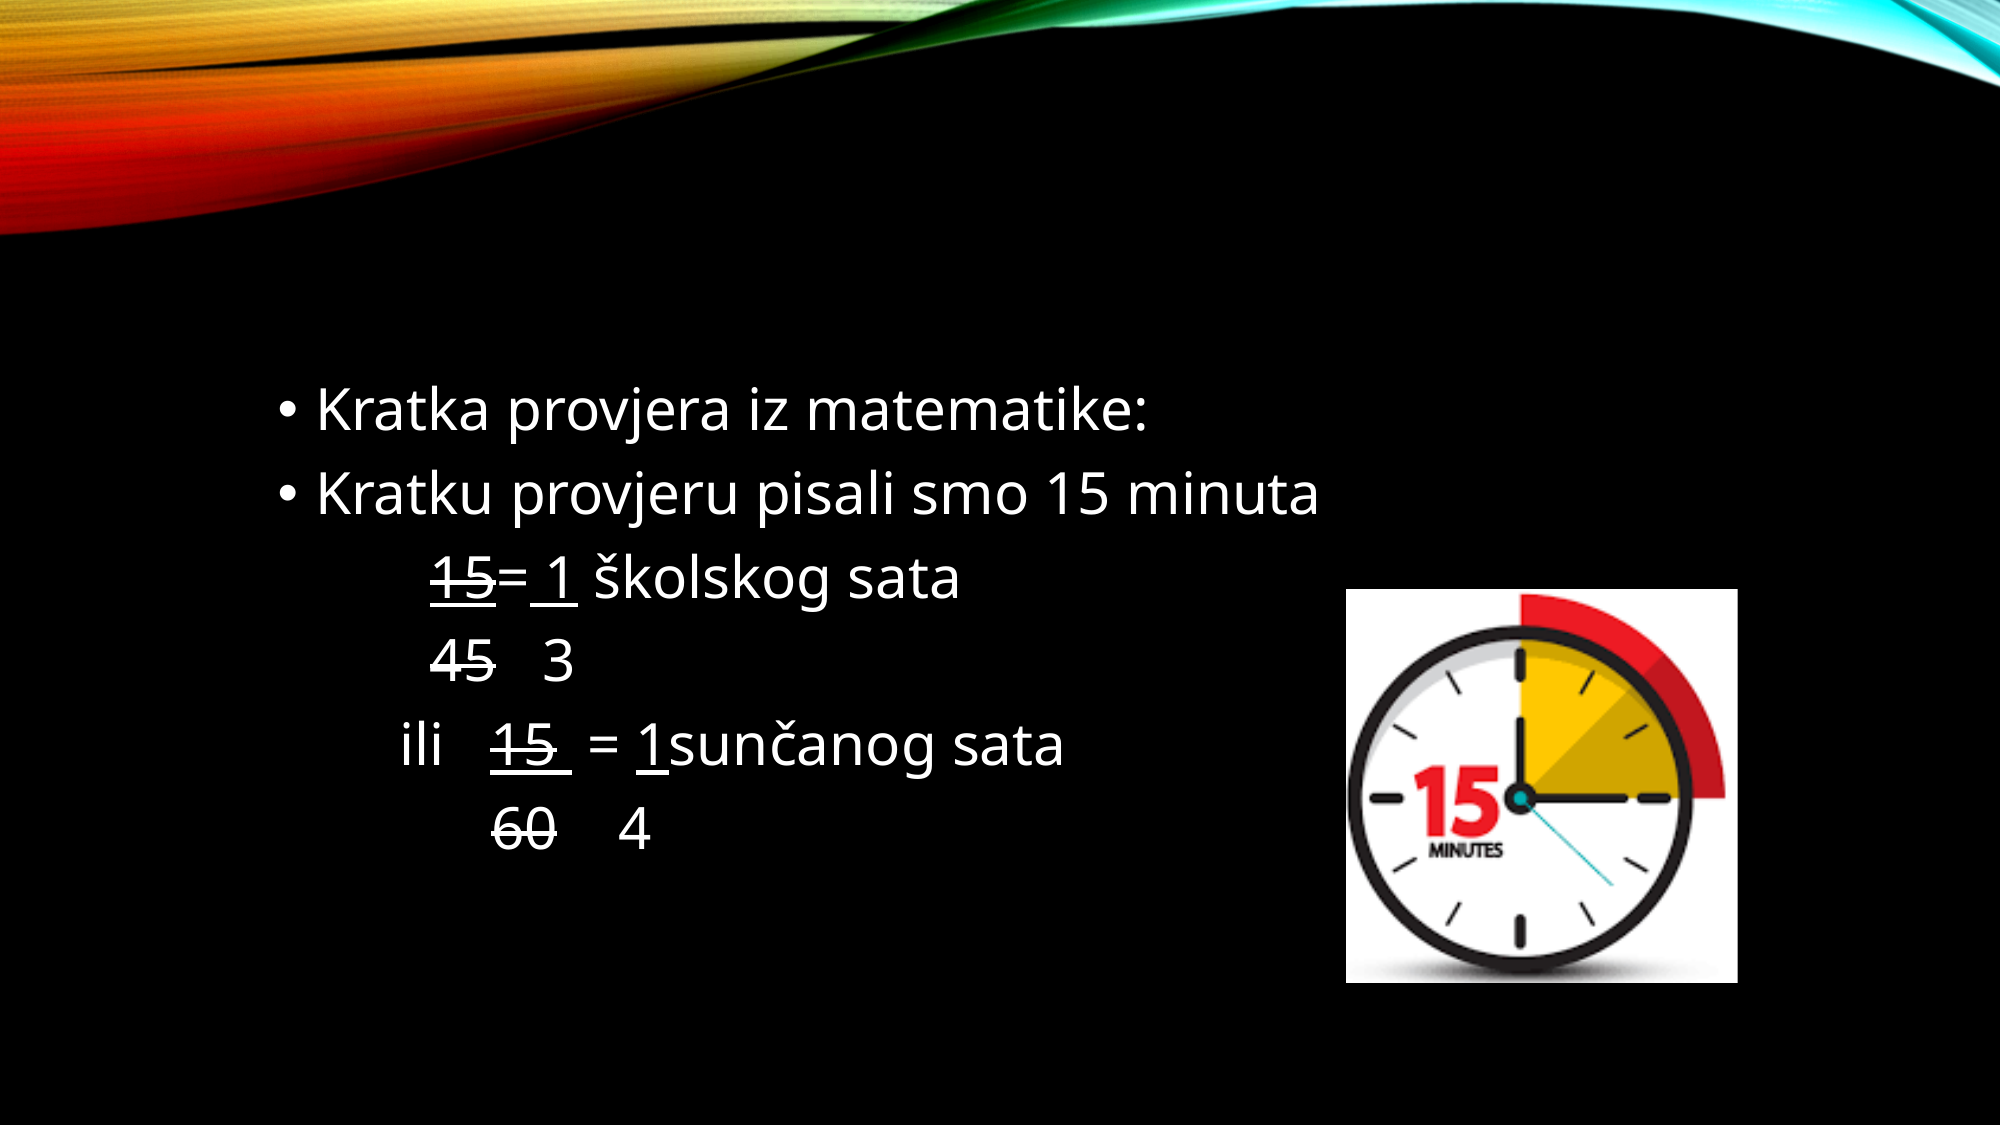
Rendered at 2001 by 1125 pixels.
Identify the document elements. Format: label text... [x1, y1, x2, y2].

picture [1346, 589, 1738, 983]
list Kratka provjera iz matematike: Kratku provjeru pisali smo 15 minuta 15= 1 školskog sata 45 3 ili 15 = 1sunčanog sata 60 4 [262, 373, 2000, 1034]
